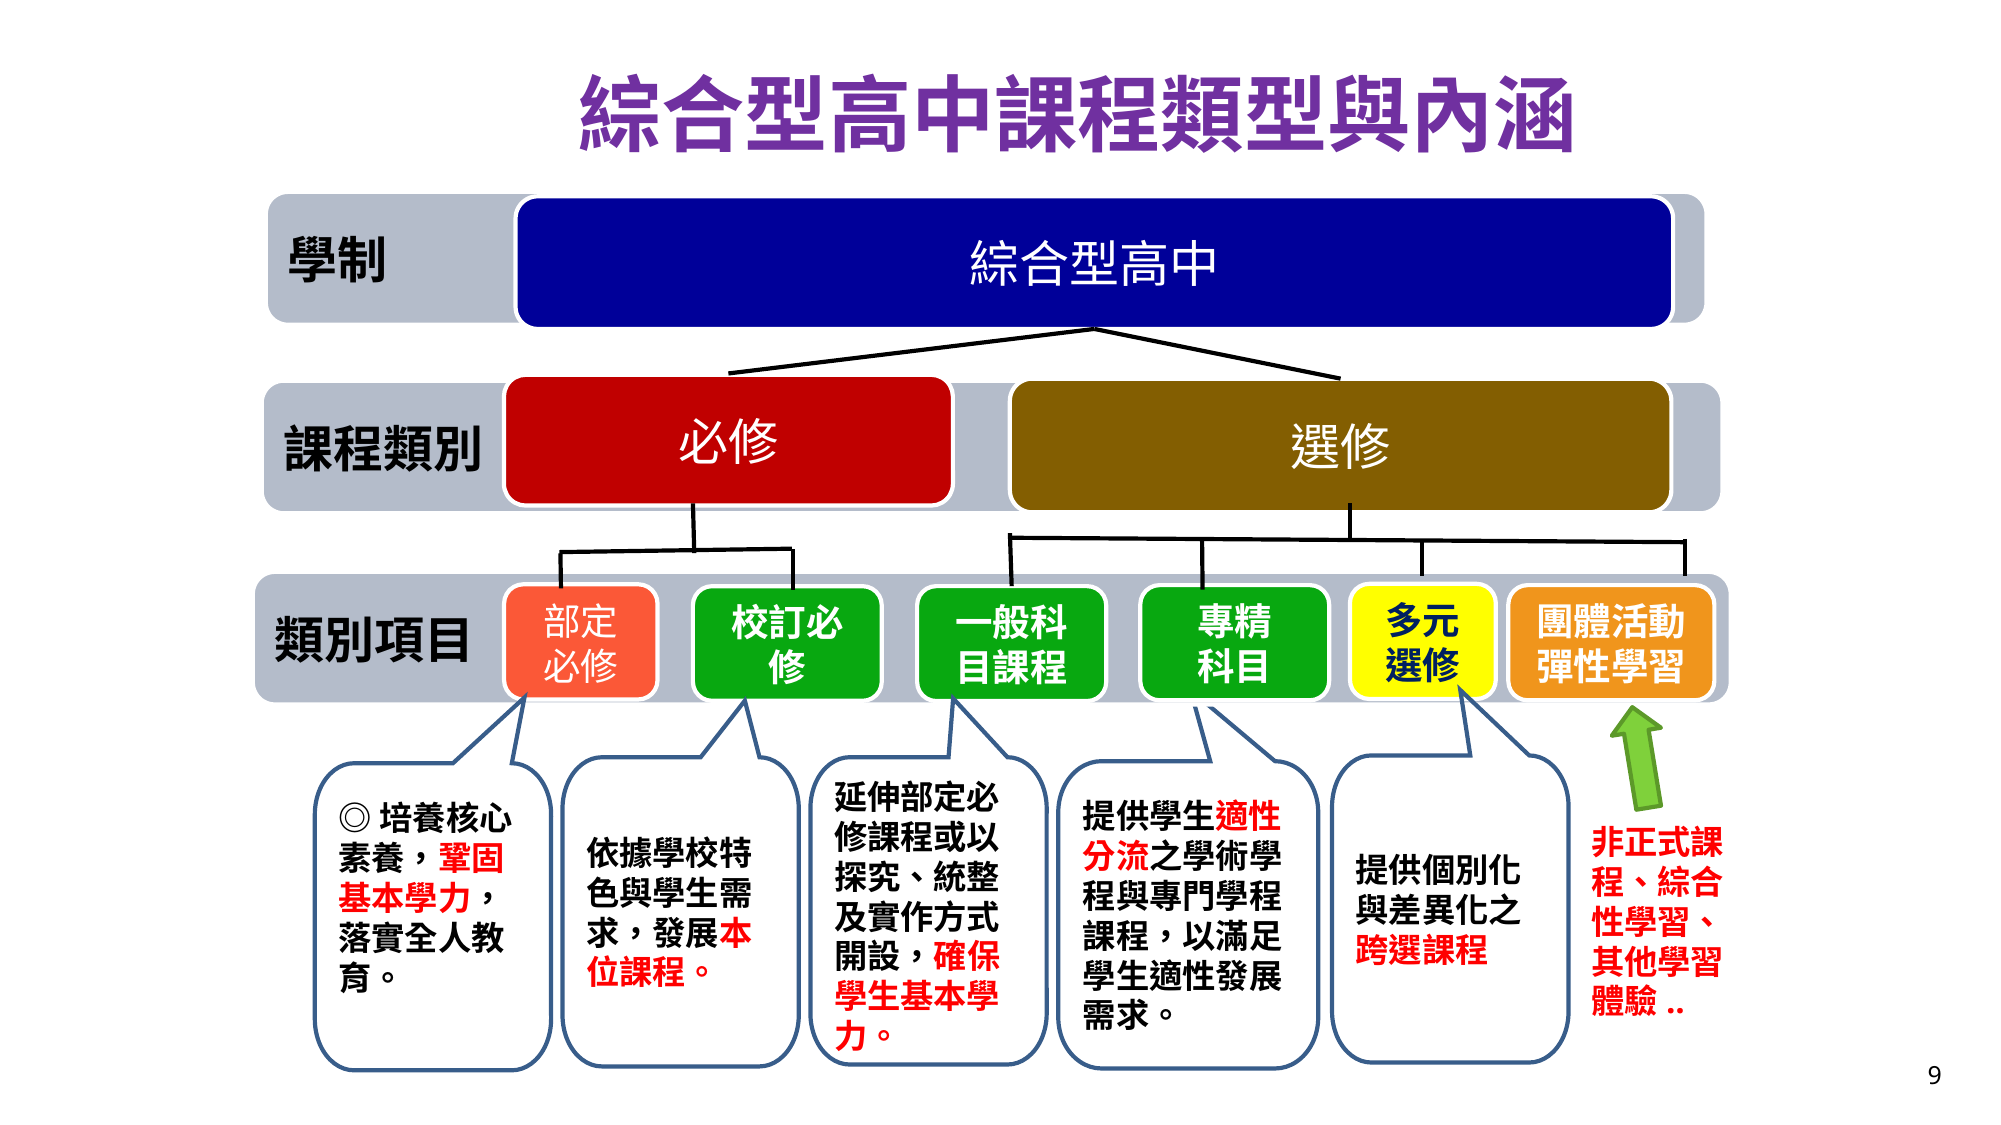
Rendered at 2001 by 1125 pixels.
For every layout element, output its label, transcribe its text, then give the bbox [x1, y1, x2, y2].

text_box 學制 [265, 191, 1707, 325]
text_box 非正式課程、綜合性學習、其他學習體驗.. [1576, 813, 1743, 1031]
text_box 課程類別 [1352, 380, 1723, 514]
text_box 類別項目 [524, 571, 791, 705]
text_box 校訂必修 [692, 586, 882, 701]
text_box 延伸部定必修課程或以探究、統整及實作方式開設，確保學生基本學力。 [810, 698, 1047, 1065]
text_box 選修 [1009, 378, 1672, 513]
text_box 提供學生適性分流之學術學程與專門學程課程，以滿足學生適性發展需求。 [1058, 705, 1319, 1069]
text_box 9 [1912, 1043, 1955, 1094]
text_box 必修 [503, 374, 953, 506]
text_box 綜合型高中課程類型與內涵 [297, 54, 1686, 171]
text_box 課程類別 [261, 380, 691, 514]
text_box 部定 必修 [504, 584, 658, 700]
text_box 課程類別 [696, 380, 1348, 514]
text_box 專精 科目 [1140, 585, 1330, 701]
text_box 依據學校特色與學生需求，發展本位課程。 [562, 700, 799, 1067]
text_box 類別項目 [958, 571, 1731, 705]
text_box 提供個別化與差異化之跨選課程 [1332, 690, 1569, 1063]
text_box 一般科目課程 [917, 586, 1107, 702]
text_box 類別項目 [252, 571, 558, 705]
text_box [1611, 707, 1661, 810]
text_box 多元選修 [1349, 583, 1496, 699]
text_box 團體活動 彈性學習 [1508, 585, 1715, 701]
text_box 類別項目 [746, 571, 1009, 705]
text_box ◎培養核心素養，鞏固基本學力，落實全人教育。 [314, 697, 552, 1071]
text_box 綜合型高中 [515, 196, 1674, 329]
